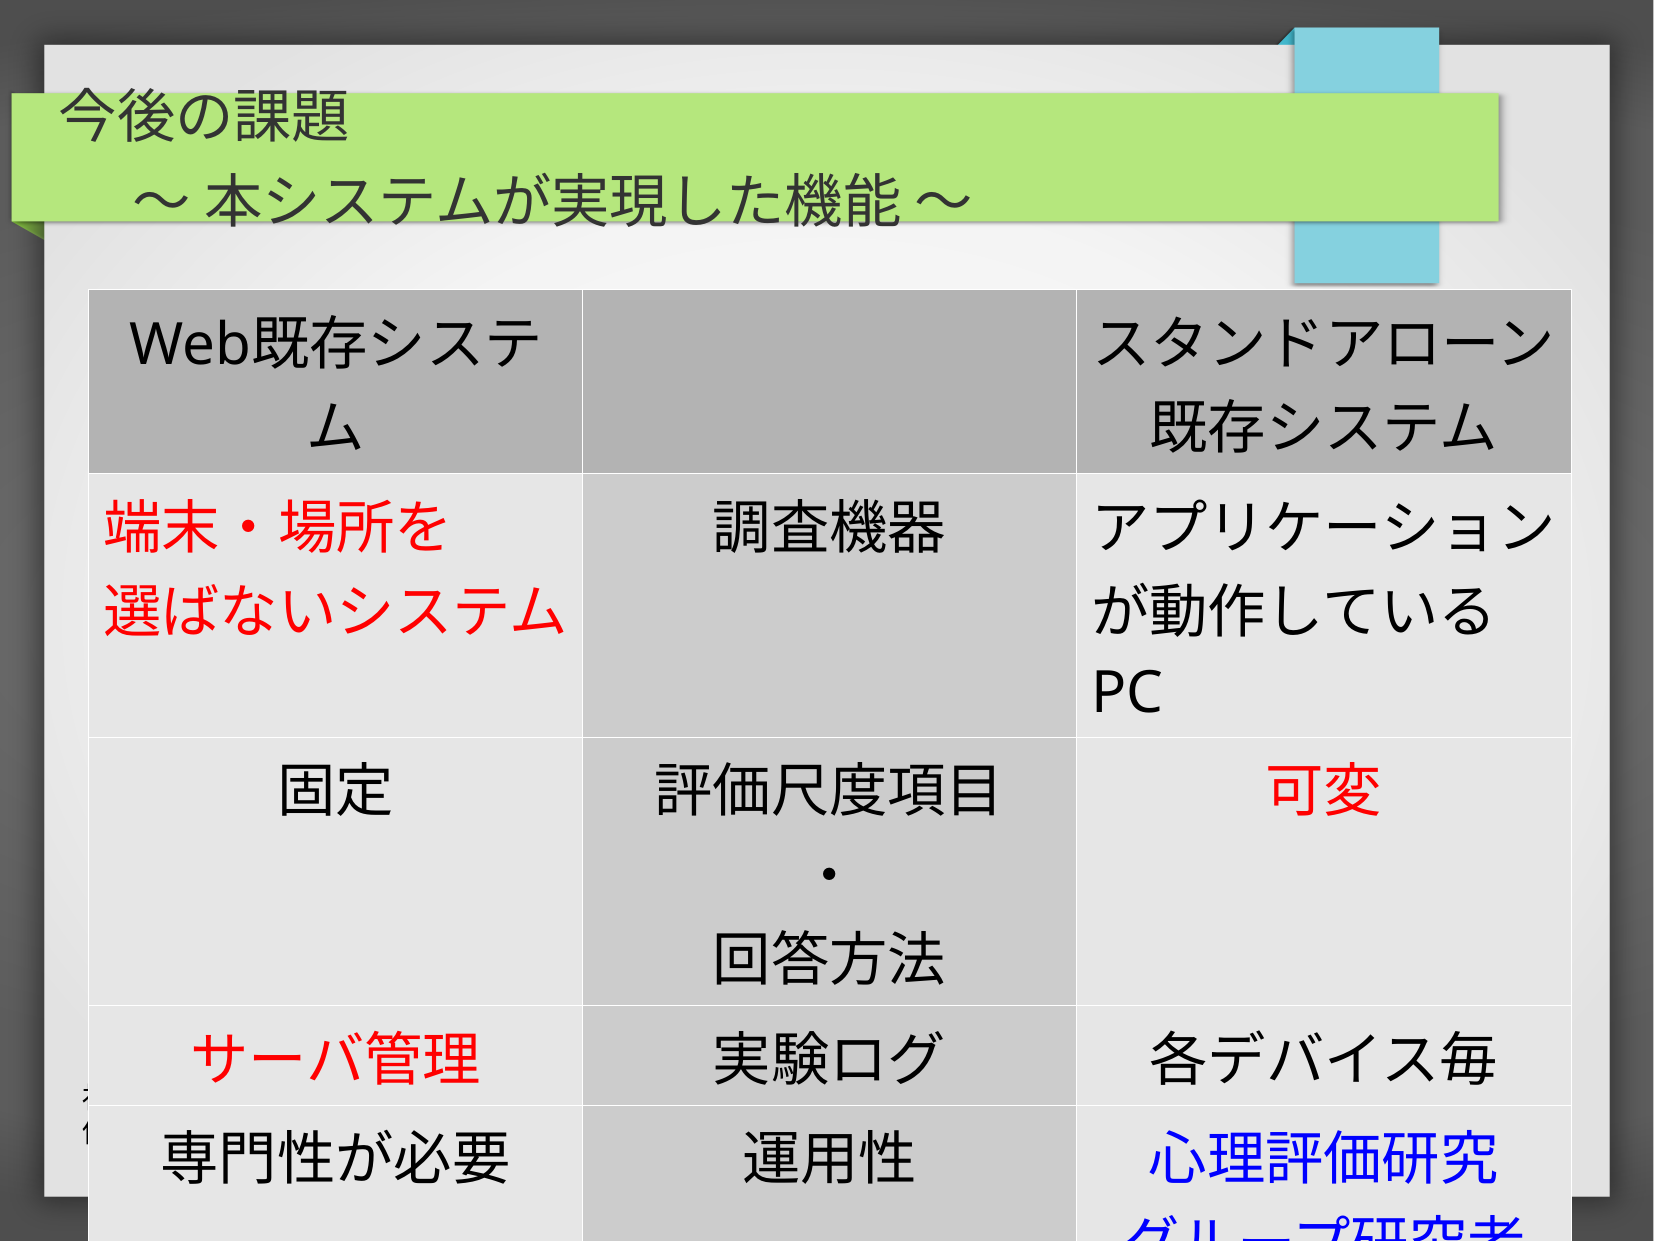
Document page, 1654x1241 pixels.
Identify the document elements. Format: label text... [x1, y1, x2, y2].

table_header [583, 290, 1076, 473]
table_cell サーバ管理 [89, 1006, 582, 1105]
title 今後の課題 〜 本システムが実現した機能 〜 [59, 78, 1654, 231]
table_cell 専門性が必要 [89, 1106, 582, 1241]
table_cell 調査機器 [583, 474, 1076, 737]
table_header Web既存システム [89, 290, 582, 473]
table_cell 各デバイス毎 [1077, 1006, 1571, 1105]
picture [0, 0, 1654, 1241]
table_cell 心理評価研究 グループ研究者 だけで可能 [1077, 1106, 1571, 1241]
table_cell 固定 [89, 738, 582, 1005]
table_header スタンドアローン 既存システム [1077, 290, 1571, 473]
table_cell 運用性 [583, 1106, 1076, 1241]
table_cell 可変 [1077, 738, 1571, 1005]
table_cell 実験ログ [583, 1006, 1076, 1105]
table_cell 評価尺度項目 ・ 回答方法 [583, 738, 1076, 1005]
table_cell アプリケーションが動作しているPC [1077, 474, 1571, 737]
table_cell 端末・場所を 選ばないシステム [89, 474, 582, 737]
